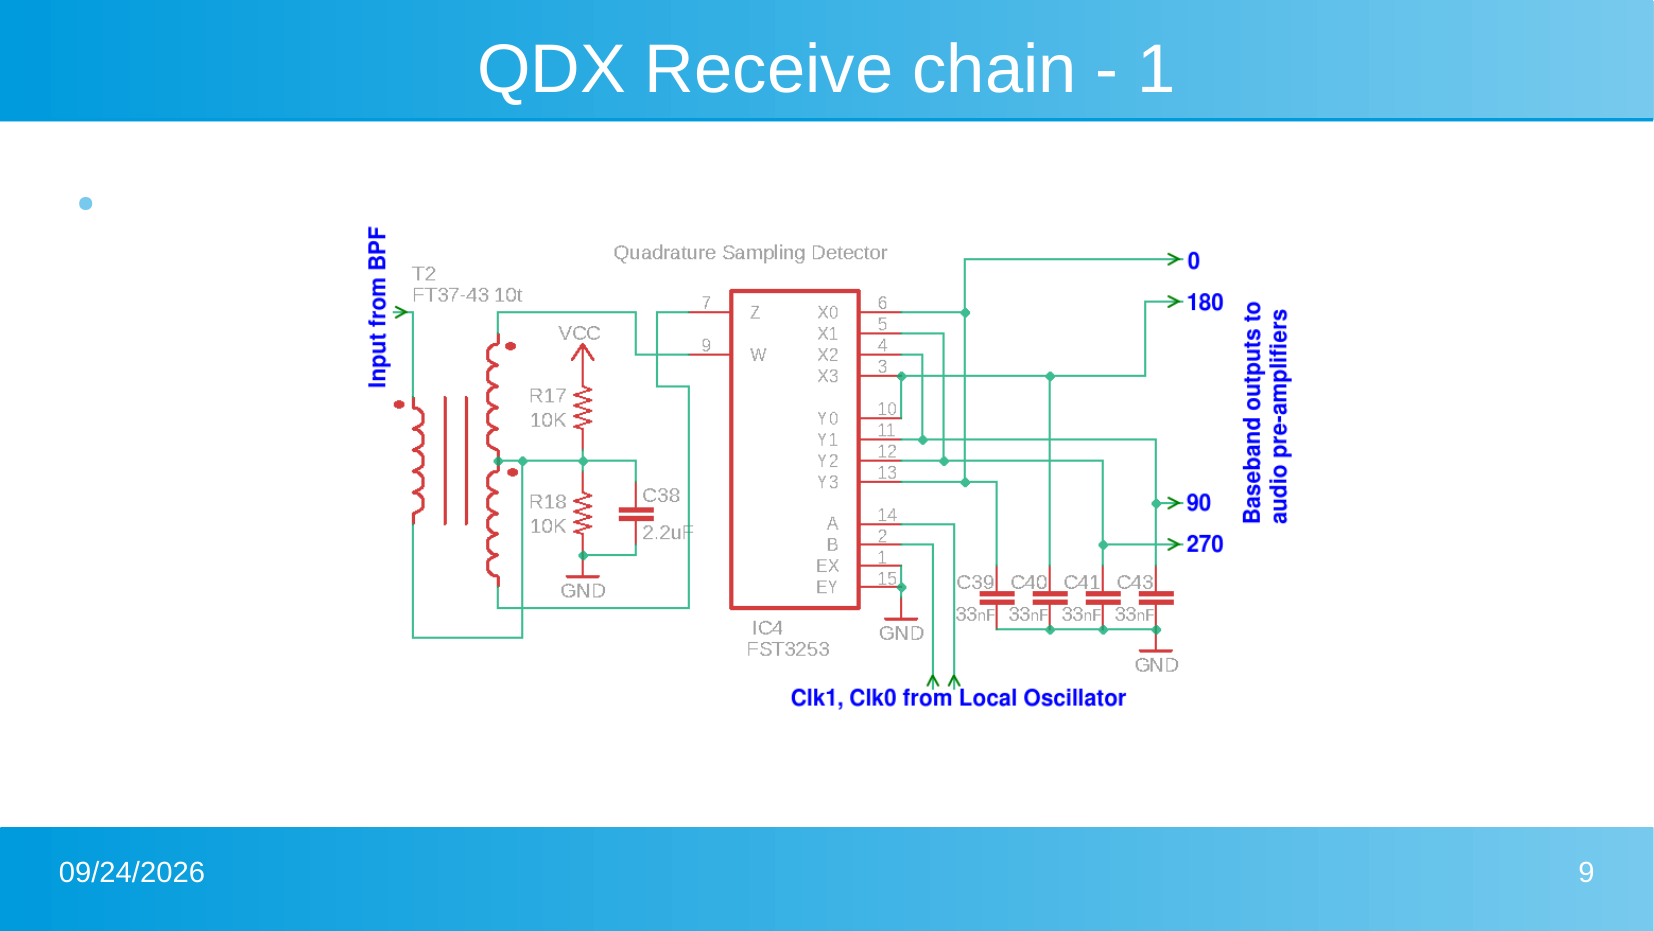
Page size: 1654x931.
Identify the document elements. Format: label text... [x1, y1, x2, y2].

picture [362, 220, 1297, 712]
list [59, 177, 1595, 768]
title QDX Receive chain - 1 [59, 29, 1595, 108]
